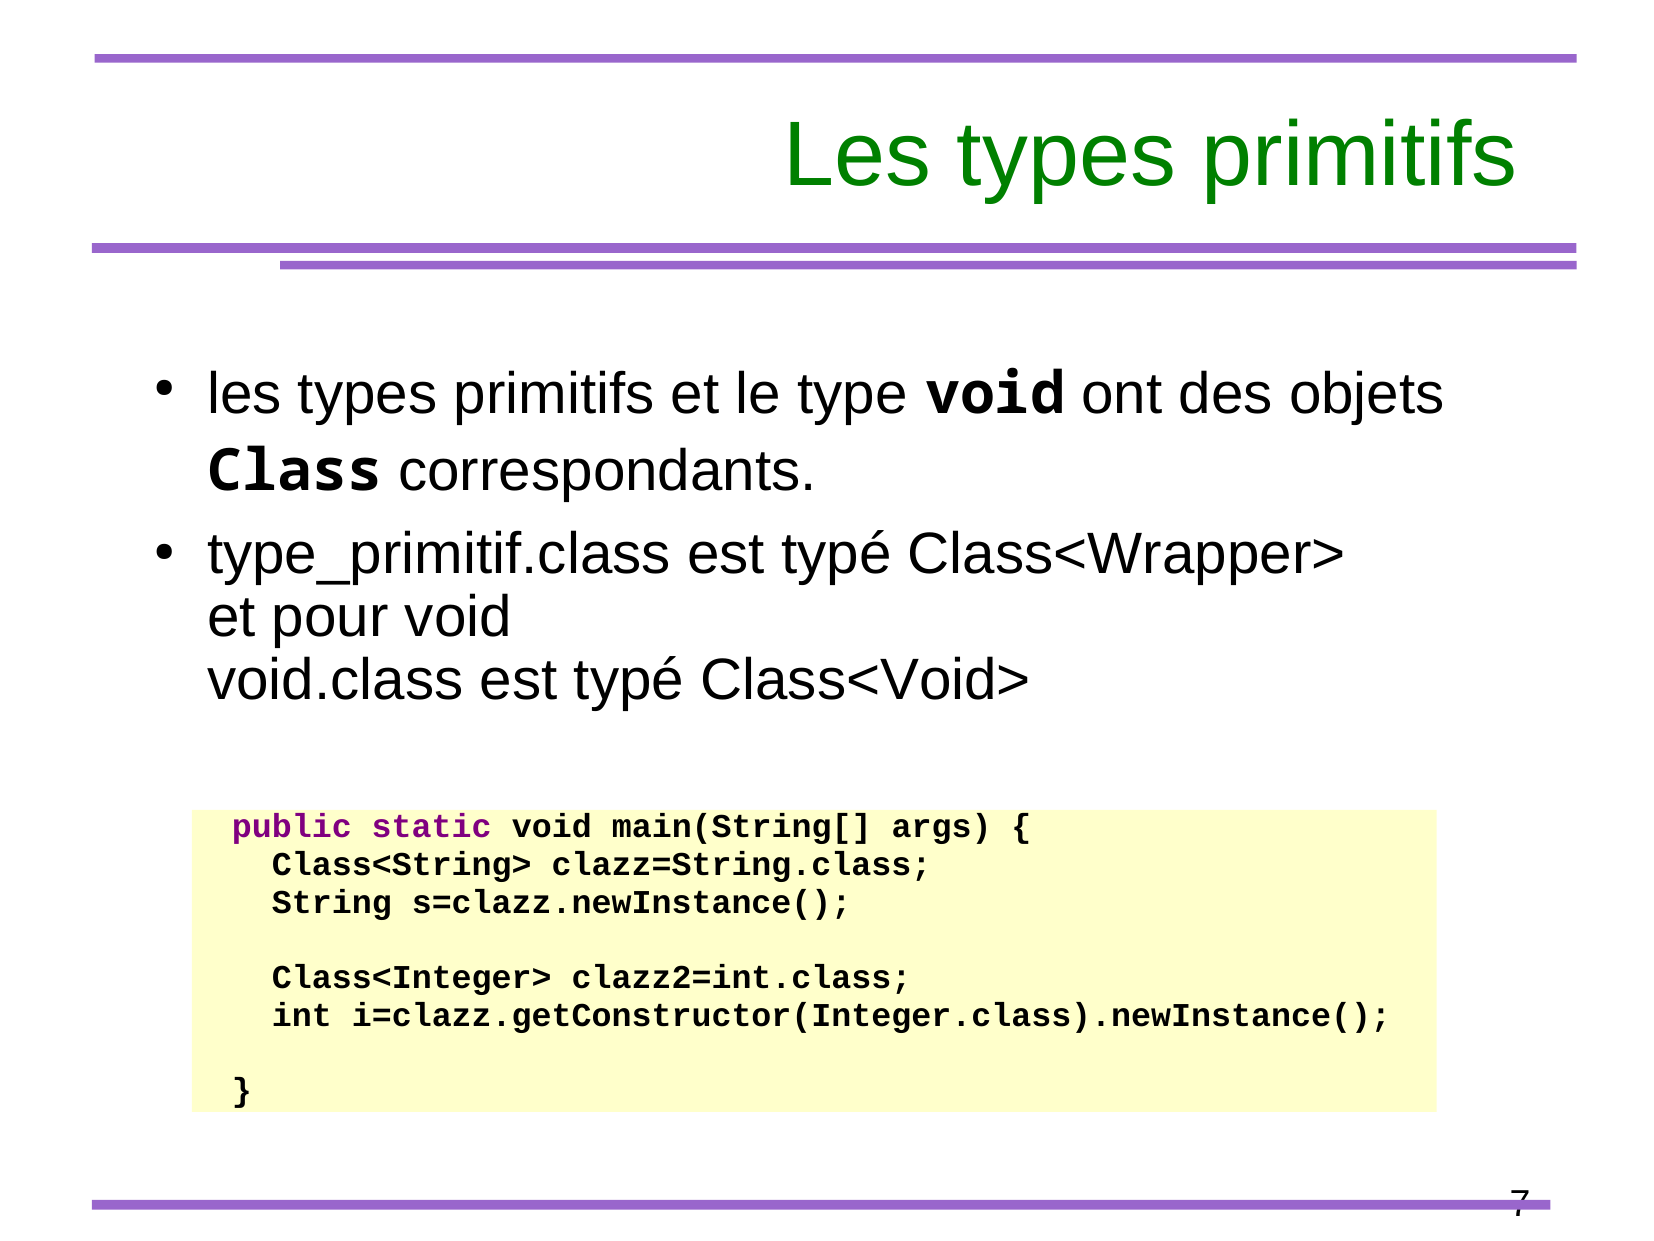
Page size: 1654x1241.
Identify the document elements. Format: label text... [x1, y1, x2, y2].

list les types primitifs et le type void ont des objets Class correspondants. type_primitif.class est typé Class<Wrapper> et pour void void.class est typé Class<Void> [121, 344, 1534, 1142]
title Les types primitifs [121, 42, 1534, 265]
text_box public static void main(String[] args) { Class<String> clazz=String.class; String s=clazz.newInstance(); Class<Integer> clazz2=int.class; int i=clazz.getConstructor(Integer.class).newInstance(); } [191, 809, 1437, 1112]
